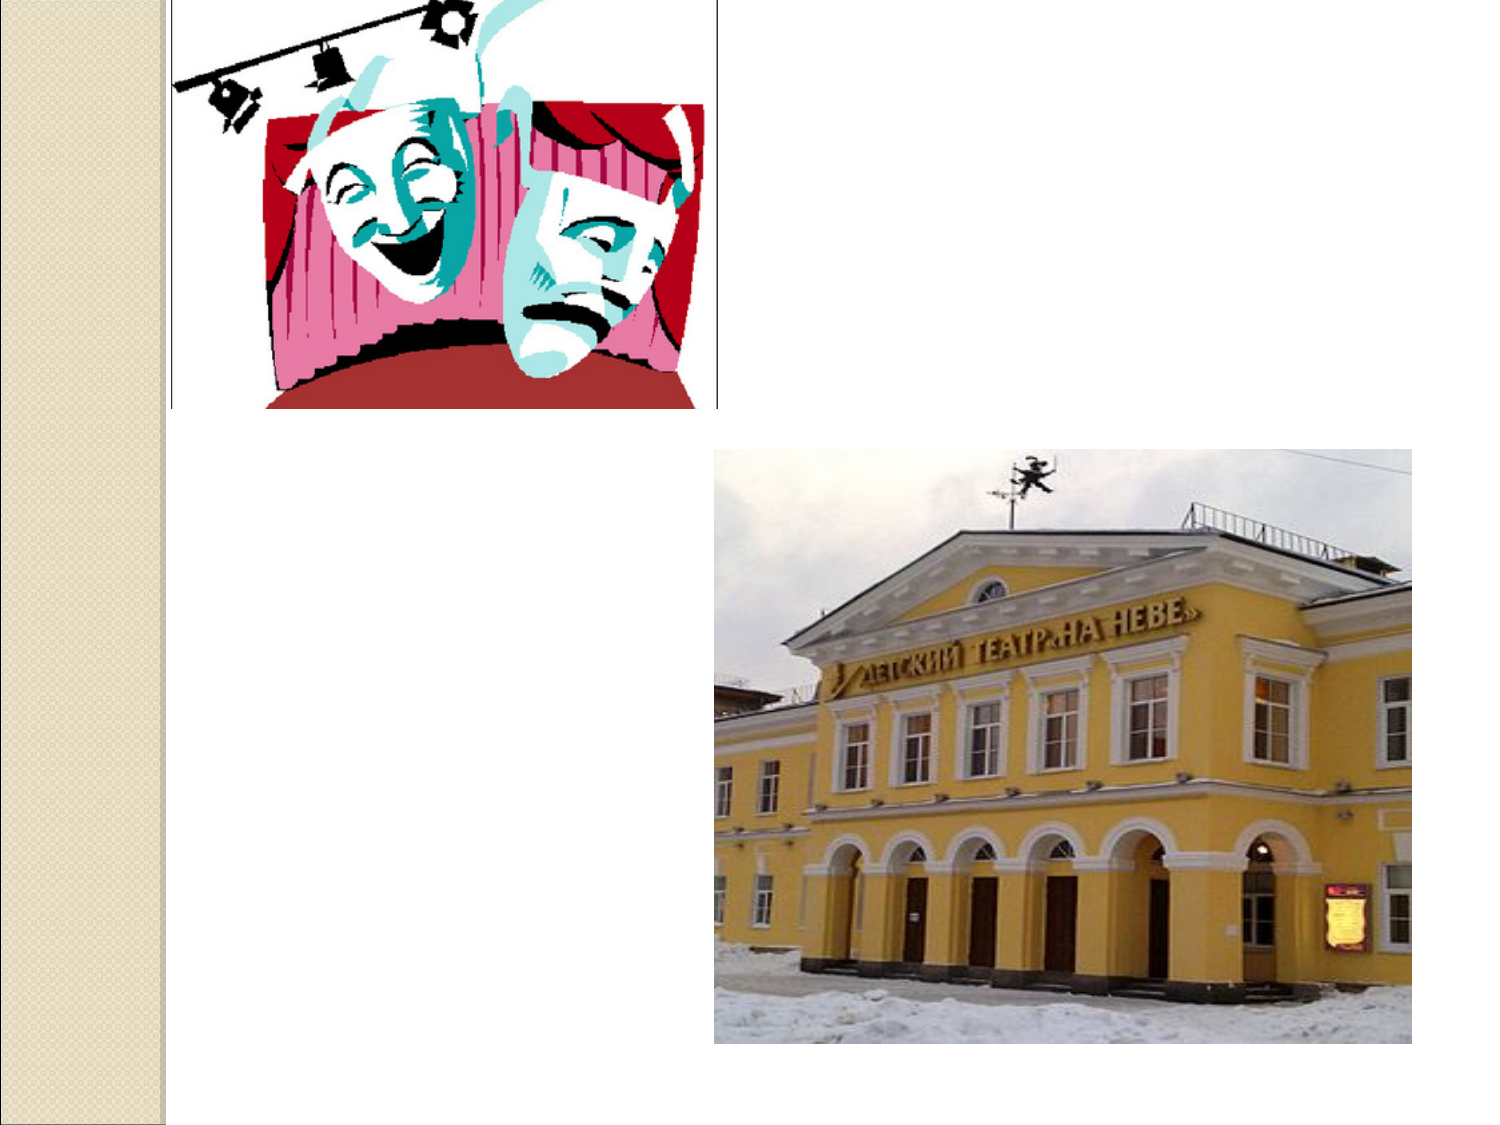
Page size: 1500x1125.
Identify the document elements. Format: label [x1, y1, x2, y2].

picture [714, 449, 1412, 1044]
picture [171, 0, 718, 409]
